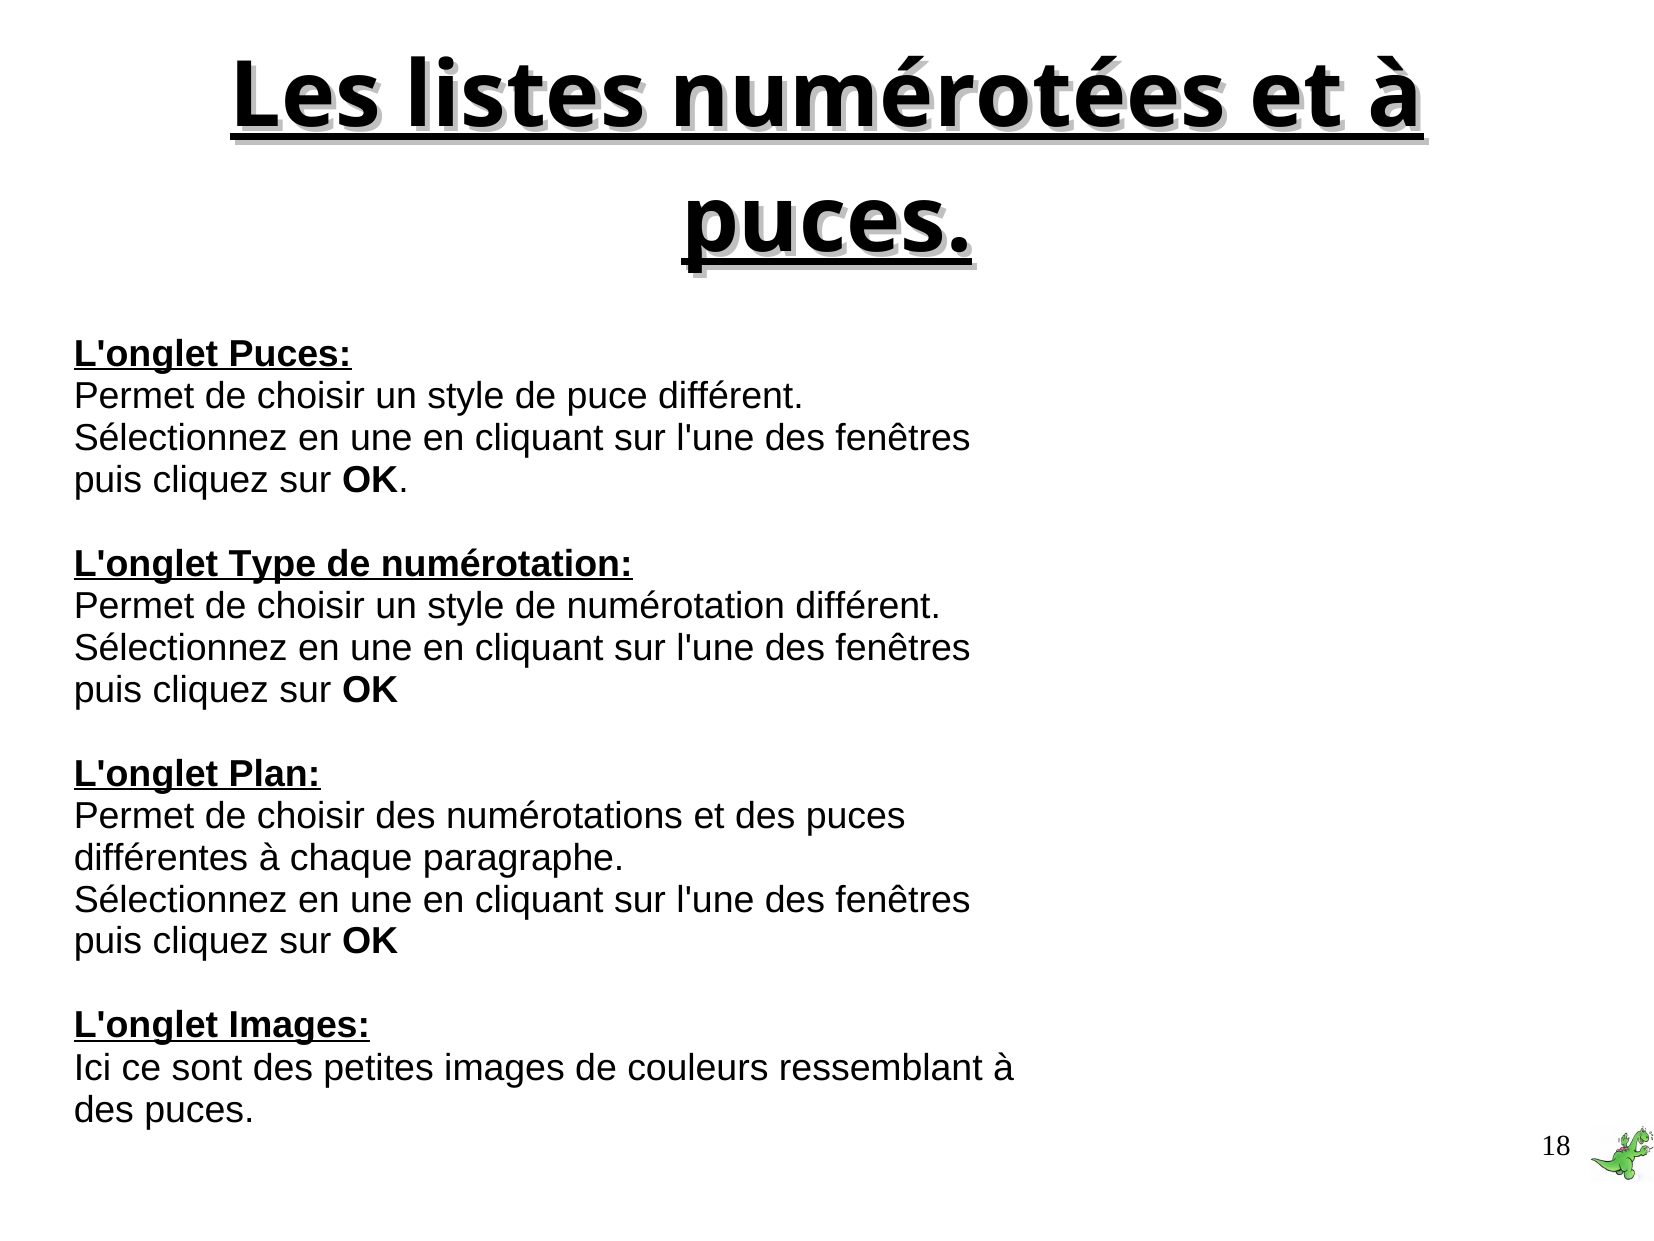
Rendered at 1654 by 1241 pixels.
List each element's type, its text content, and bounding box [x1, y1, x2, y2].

text_box L'onglet Puces: Permet de choisir un style de puce différent. Sélectionnez en une en cliquant sur l'une des fenêtres puis cliquez sur OK. L'onglet Type de numérotation: Permet de choisir un style de numérotation différent. Sélectionnez en une en cliquant sur l'une des fenêtres puis cliquez sur OK L'onglet Plan: Permet de choisir des numérotations et des puces différentes à chaque paragraphe. Sélectionnez en une en cliquant sur l'une des fenêtres puis cliquez sur OK L'onglet Images: Ici ce sont des petites images de couleurs ressemblant à des puces. [59, 324, 1034, 1150]
picture [1590, 1124, 1654, 1182]
title Les listes numérotées et à puces. [82, 25, 1571, 281]
